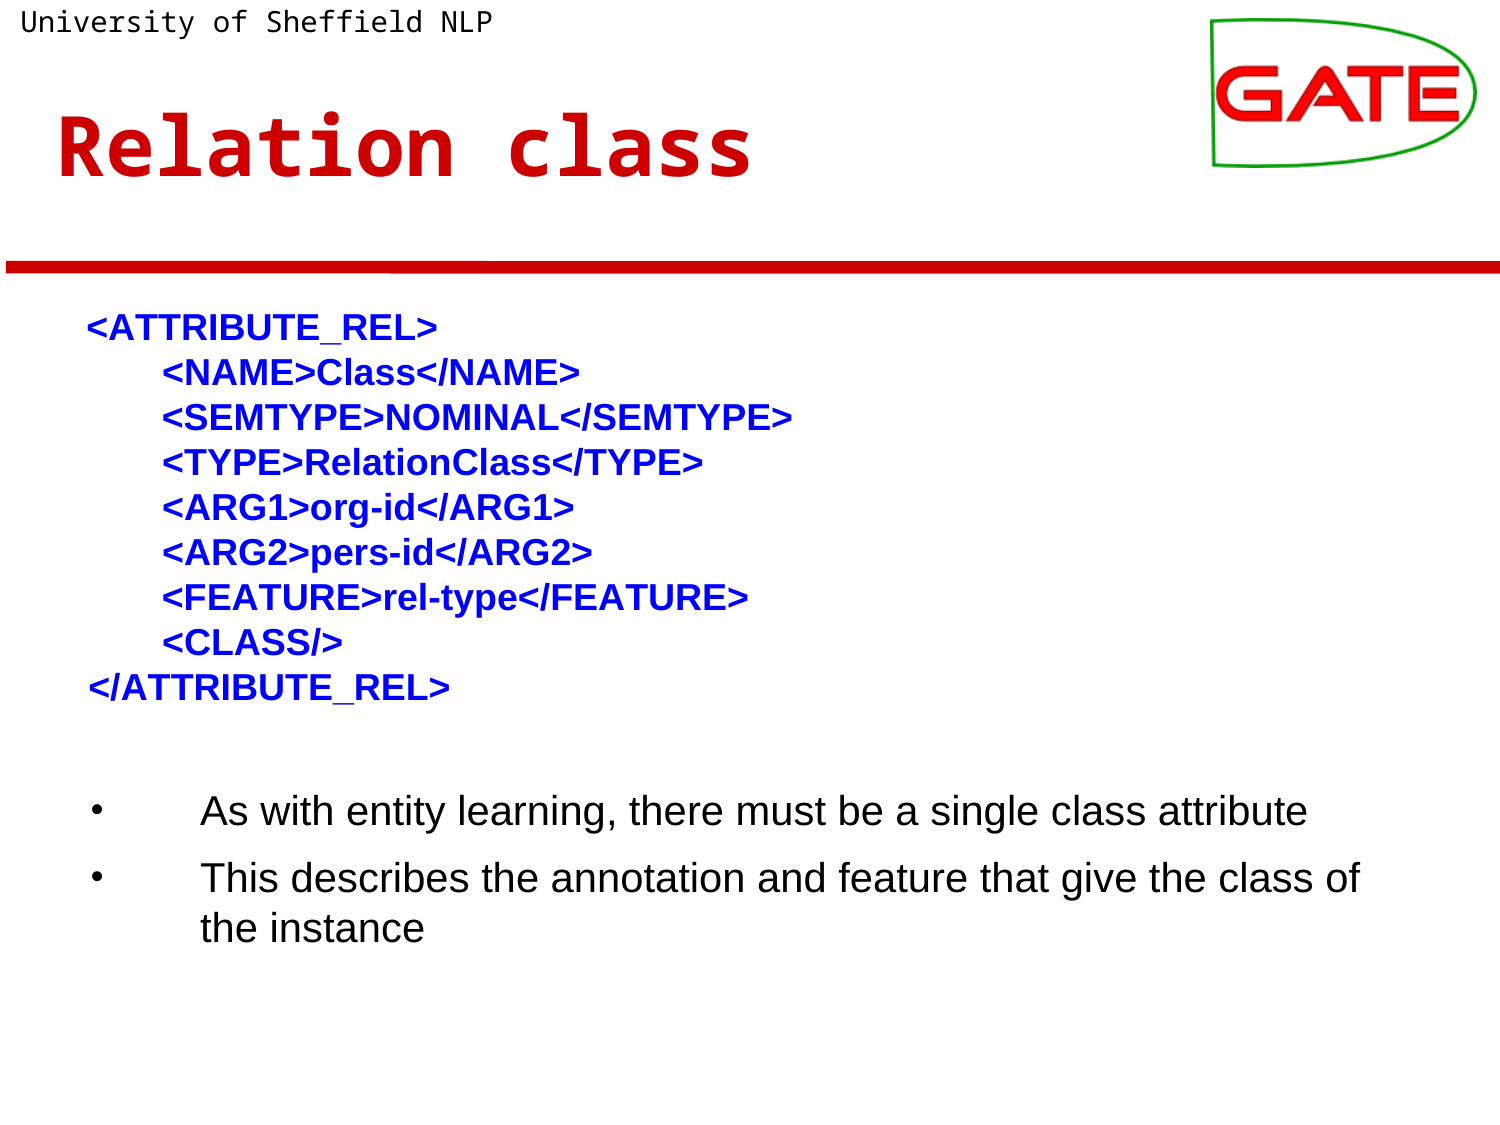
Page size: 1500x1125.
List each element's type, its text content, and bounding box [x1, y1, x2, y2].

picture [1210, 18, 1477, 168]
text_box <ATTRIBUTE_REL> <NAME>Class</NAME> <SEMTYPE>NOMINAL</SEMTYPE> <TYPE>RelationClass</TYPE> <ARG1>org-id</ARG1> <ARG2>pers-id</ARG2> <FEATURE>rel-type</FEATURE> <CLASS/> </ATTRIBUTE_REL> [0, 295, 1500, 626]
list As with entity learning, there must be a single class attribute This describes the annotation and feature that give the class of the instance [75, 776, 1425, 1125]
title Relation class [41, 37, 1391, 254]
